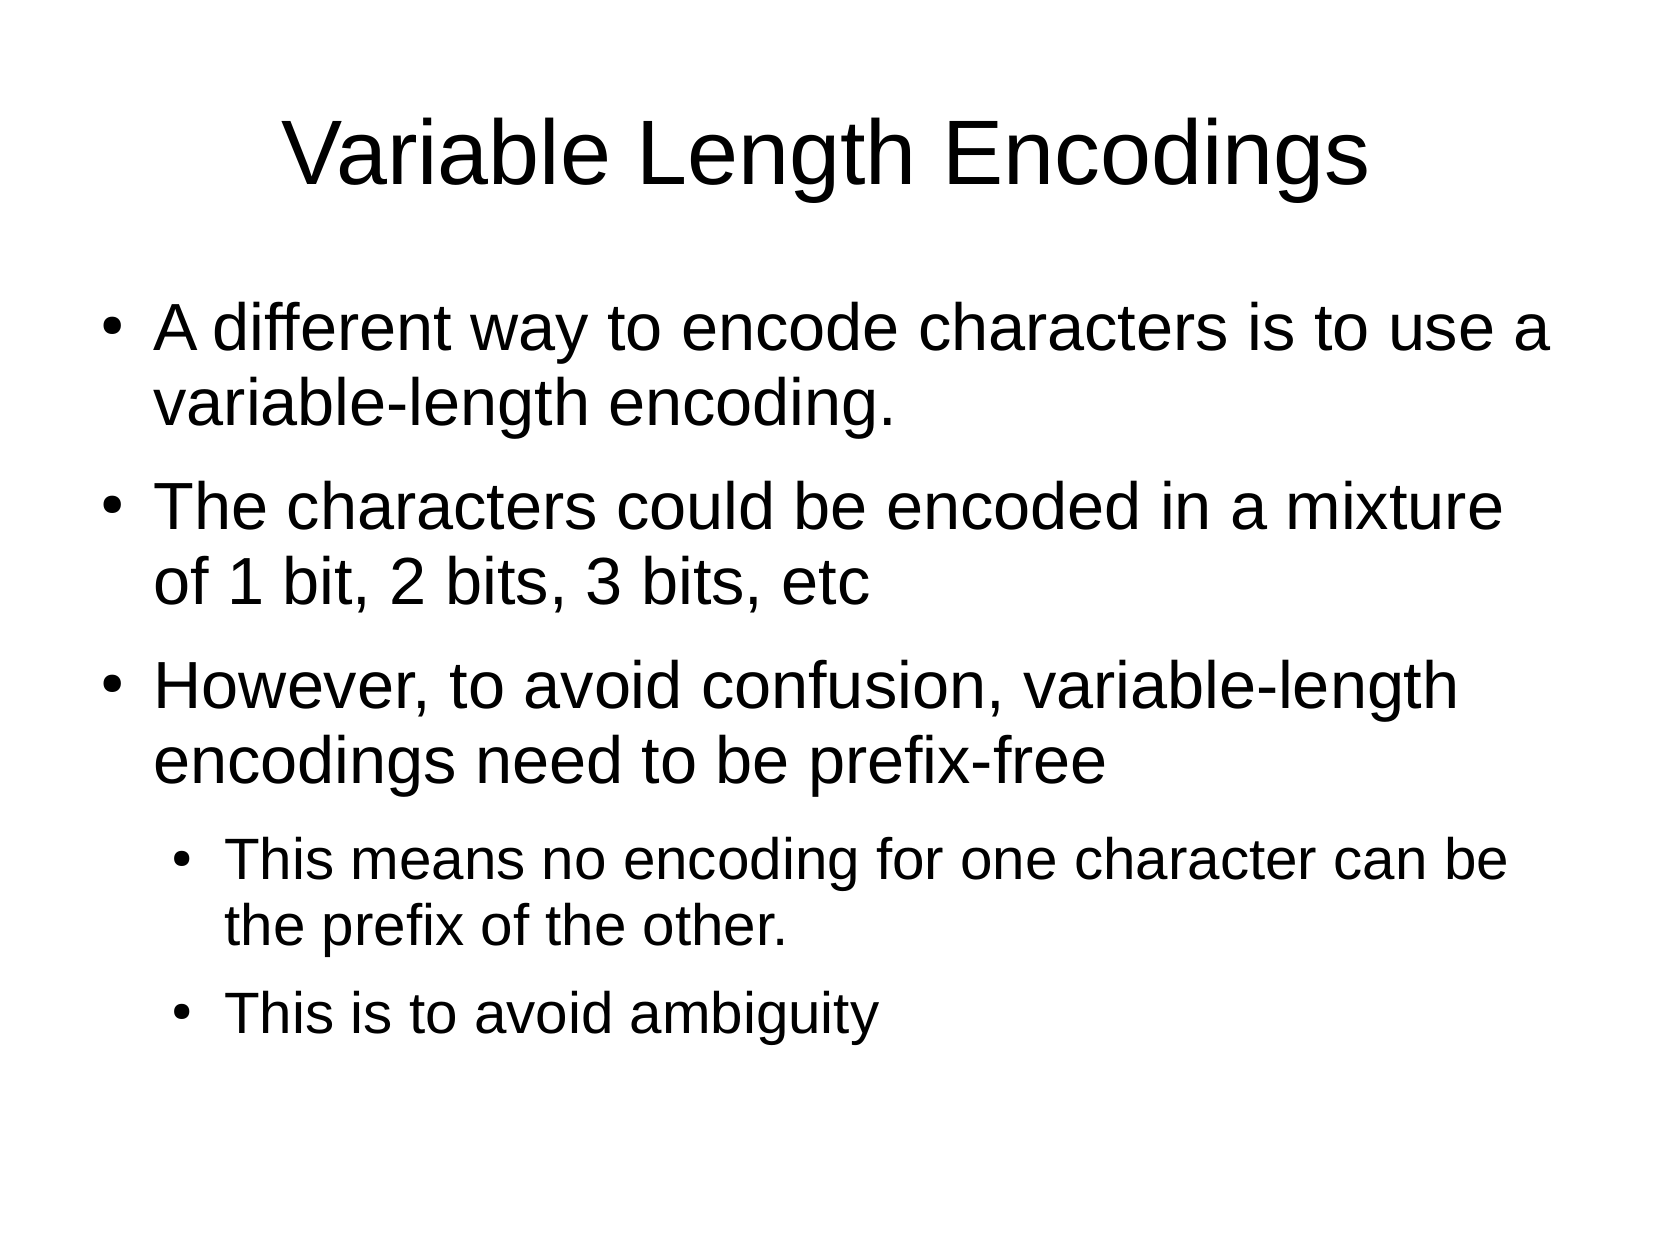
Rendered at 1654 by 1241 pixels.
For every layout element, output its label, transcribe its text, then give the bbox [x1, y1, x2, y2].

title Variable Length Encodings [82, 56, 1571, 250]
list A different way to encode characters is to use a variable-length encoding. The characters could be encoded in a mixture of 1 bit, 2 bits, 3 bits, etc However, to avoid confusion, variable-length encodings need to be prefix-free This means no encoding for one character can be the prefix of the other. This is to avoid ambiguity [82, 290, 1571, 1094]
